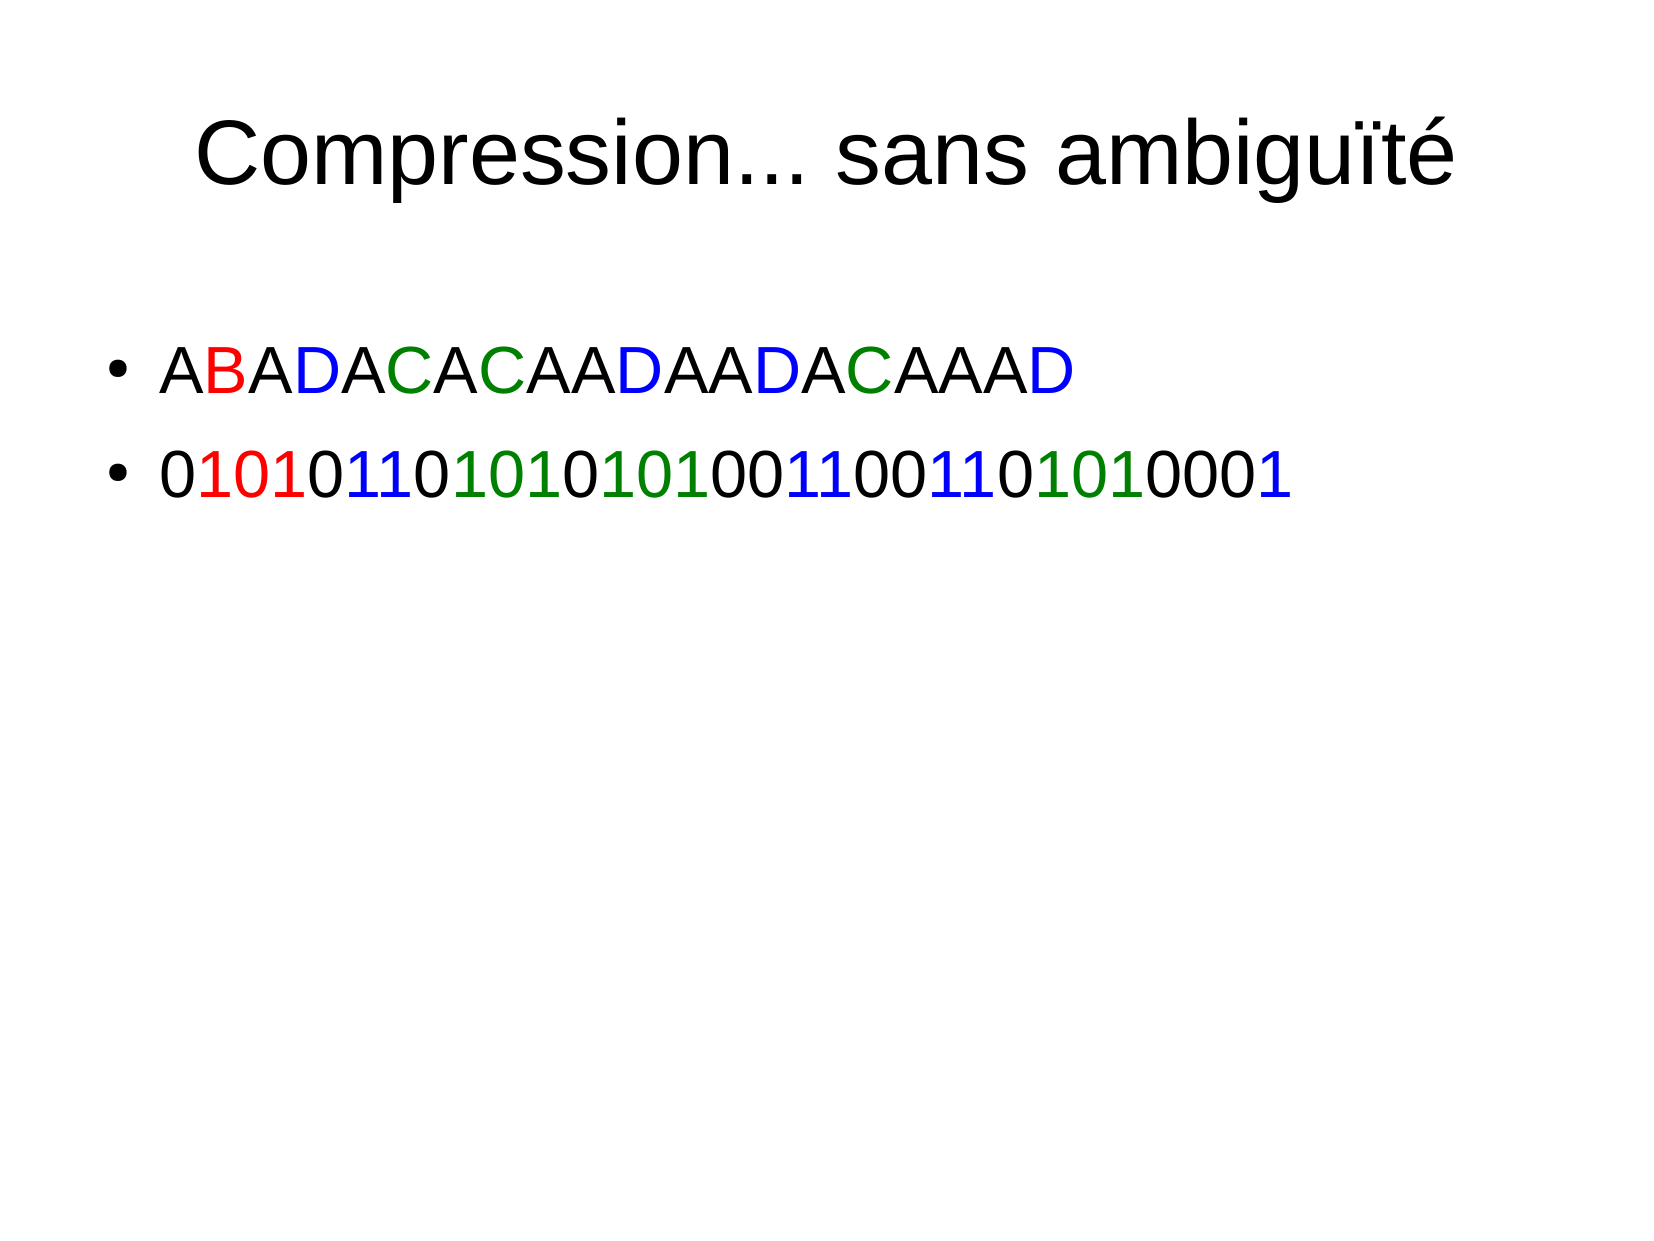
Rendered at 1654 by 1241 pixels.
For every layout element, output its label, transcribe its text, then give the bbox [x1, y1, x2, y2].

list ABADACACAADAADACAAAD 0101011010101010011001101010001 [88, 333, 1577, 1152]
title Compression... sans ambiguïté [82, 49, 1571, 257]
